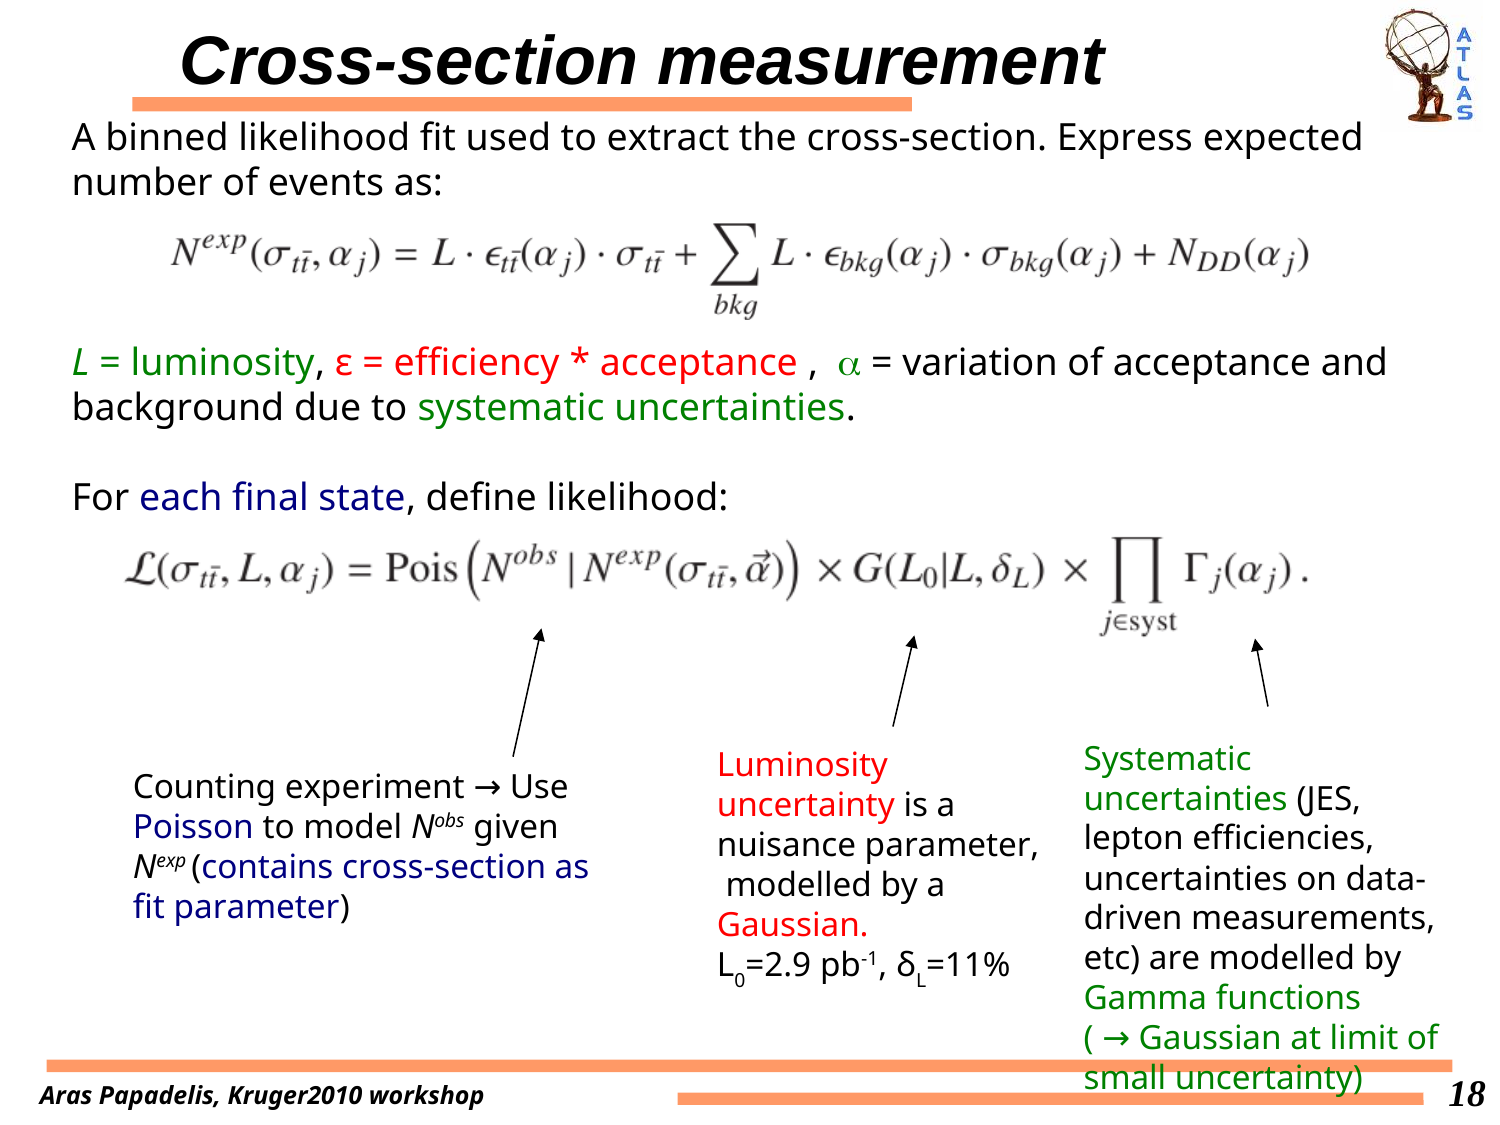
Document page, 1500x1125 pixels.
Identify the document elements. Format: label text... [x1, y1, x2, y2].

text_box Luminosity uncertainty is a nuisance parameter, modelled by a Gaussian. L0=2.9 pb-1, δL=11% [702, 736, 1061, 919]
picture [654, 495, 666, 508]
picture [677, 495, 689, 508]
picture [700, 495, 712, 508]
picture [80, 495, 1362, 657]
picture [96, 495, 108, 508]
text_box Counting experiment → Use Poisson to model Nobs given Nexp (contains cross-section as fit parameter) [118, 757, 635, 895]
picture [354, 500, 364, 508]
picture [283, 500, 293, 508]
text_box A binned likelihood fit used to extract the cross-section. Express expected number of events as: L = luminosity, ε = efficiency * acceptance , a = variation of acceptance and background due to systematic uncertainties. For each final state, define likelihood: [56, 105, 1463, 461]
picture [430, 495, 442, 508]
text_box Systematic uncertainties (JES, lepton efficiencies, uncertainties on data-driven measurements, etc) are modelled by Gamma functions ( → Gaussian at limit of small uncertainty) [1068, 729, 1471, 904]
picture [165, 500, 175, 508]
title Cross-section measurement [137, 15, 1342, 105]
picture [1380, 0, 1483, 132]
